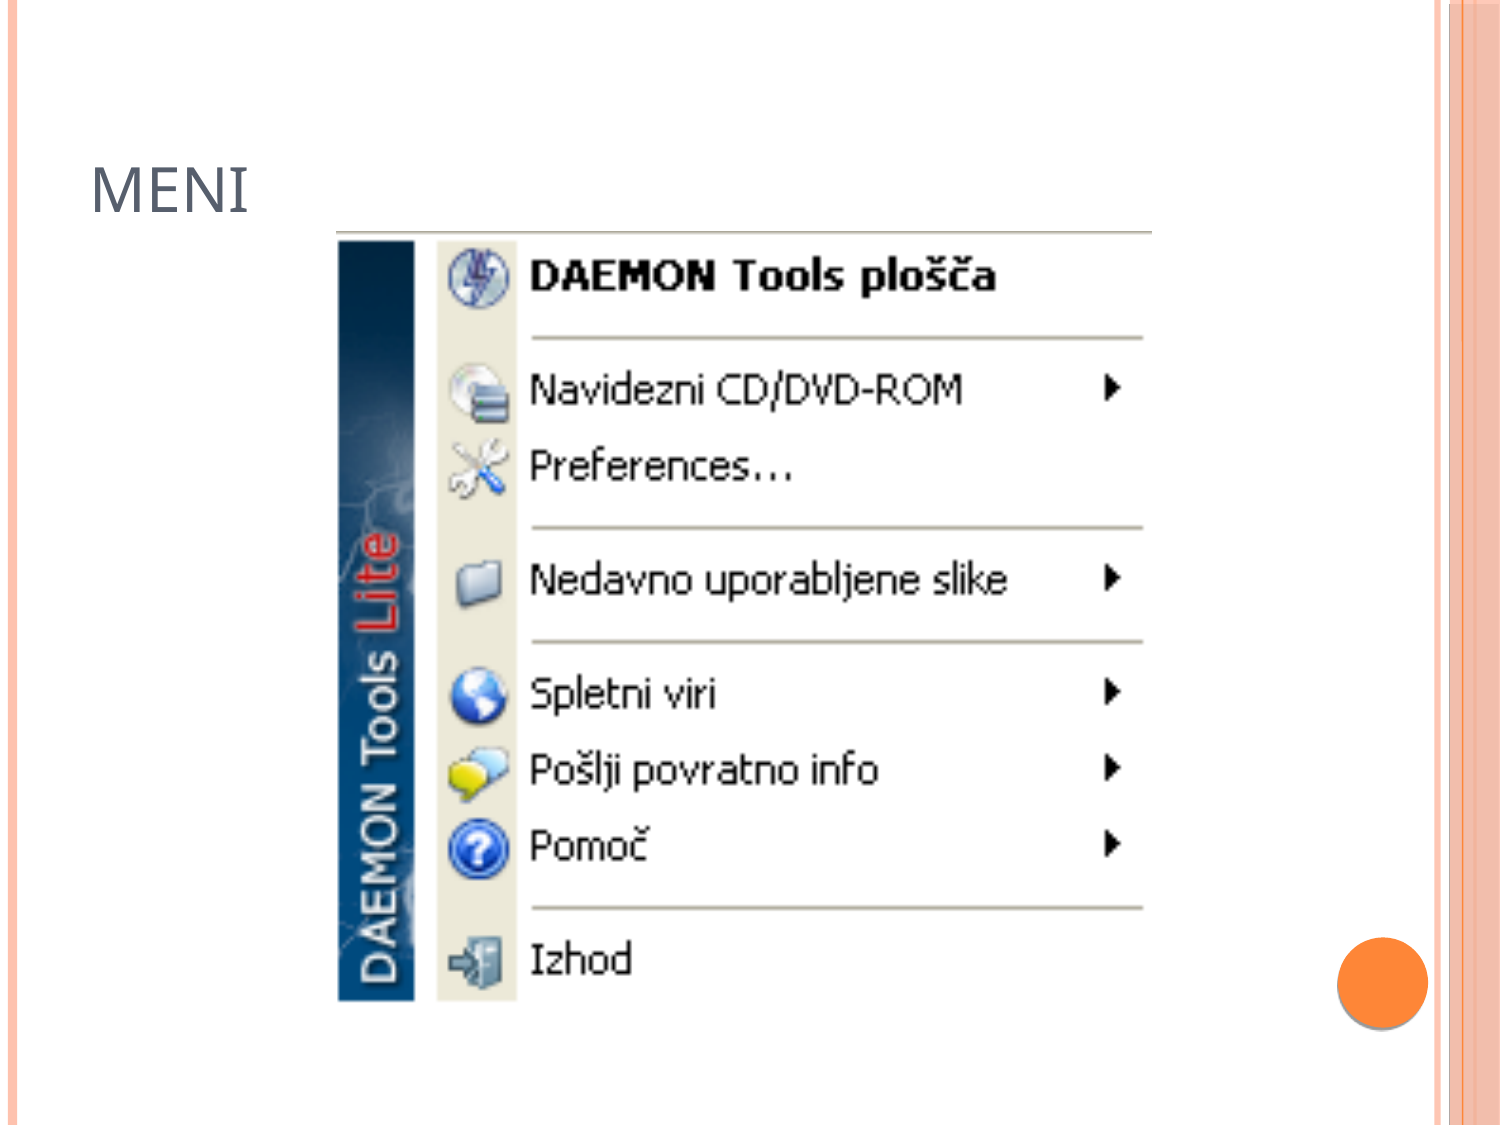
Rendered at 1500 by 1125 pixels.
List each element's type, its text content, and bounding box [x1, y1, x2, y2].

title Meni [75, 45, 1300, 233]
picture [336, 231, 1152, 1010]
